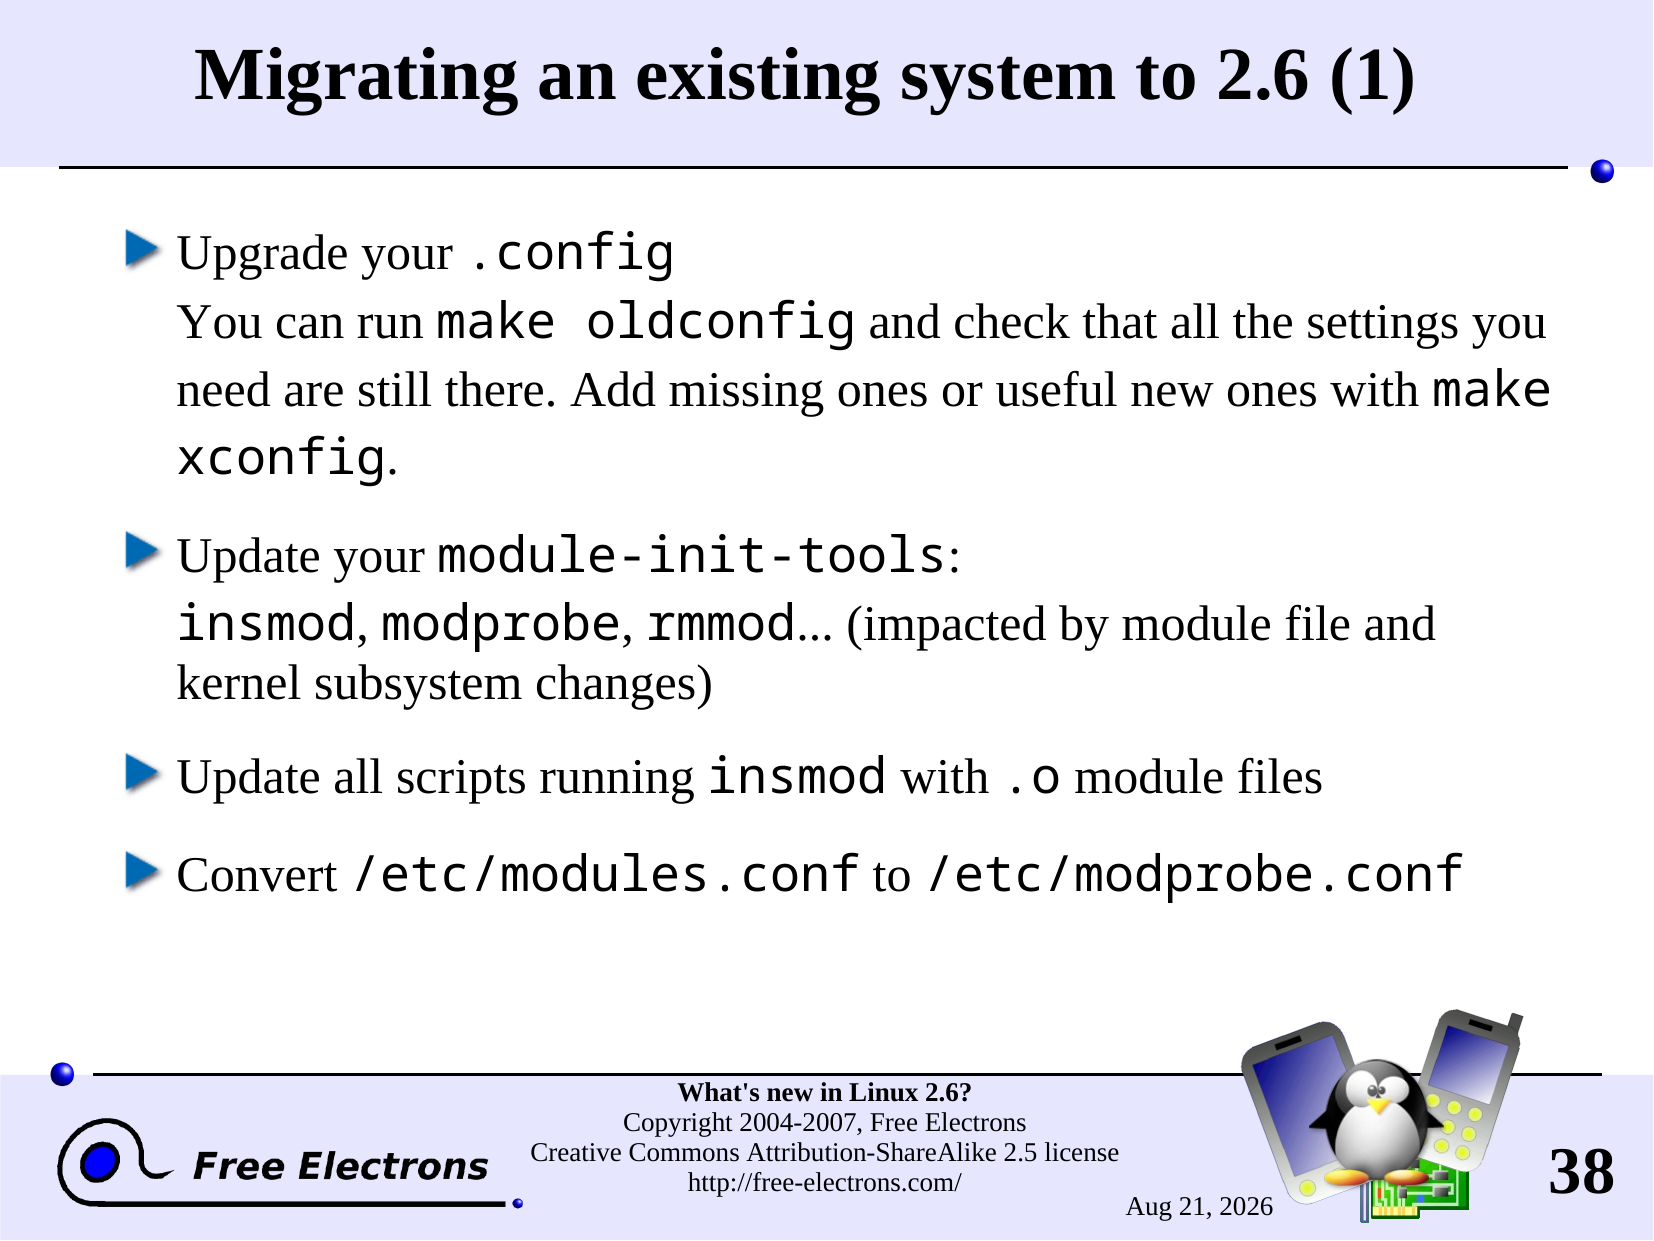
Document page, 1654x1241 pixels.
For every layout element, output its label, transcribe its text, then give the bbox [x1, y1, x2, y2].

picture [1231, 1066, 1521, 1241]
title Migrating an existing system to 2.6 (1) [60, 25, 1551, 124]
picture [50, 1107, 527, 1216]
list Upgrade your .config You can run make oldconfig and check that all the settings you need are still there. Add missing ones or useful new ones with make xconfig. Update your module-init-tools: insmod, modprobe, rmmod... (impacted by module file and kernel subsystem changes) Update all scripts running insmod with .o module files Convert /etc/modules.conf to /etc/modprobe.conf [105, 216, 1556, 1066]
